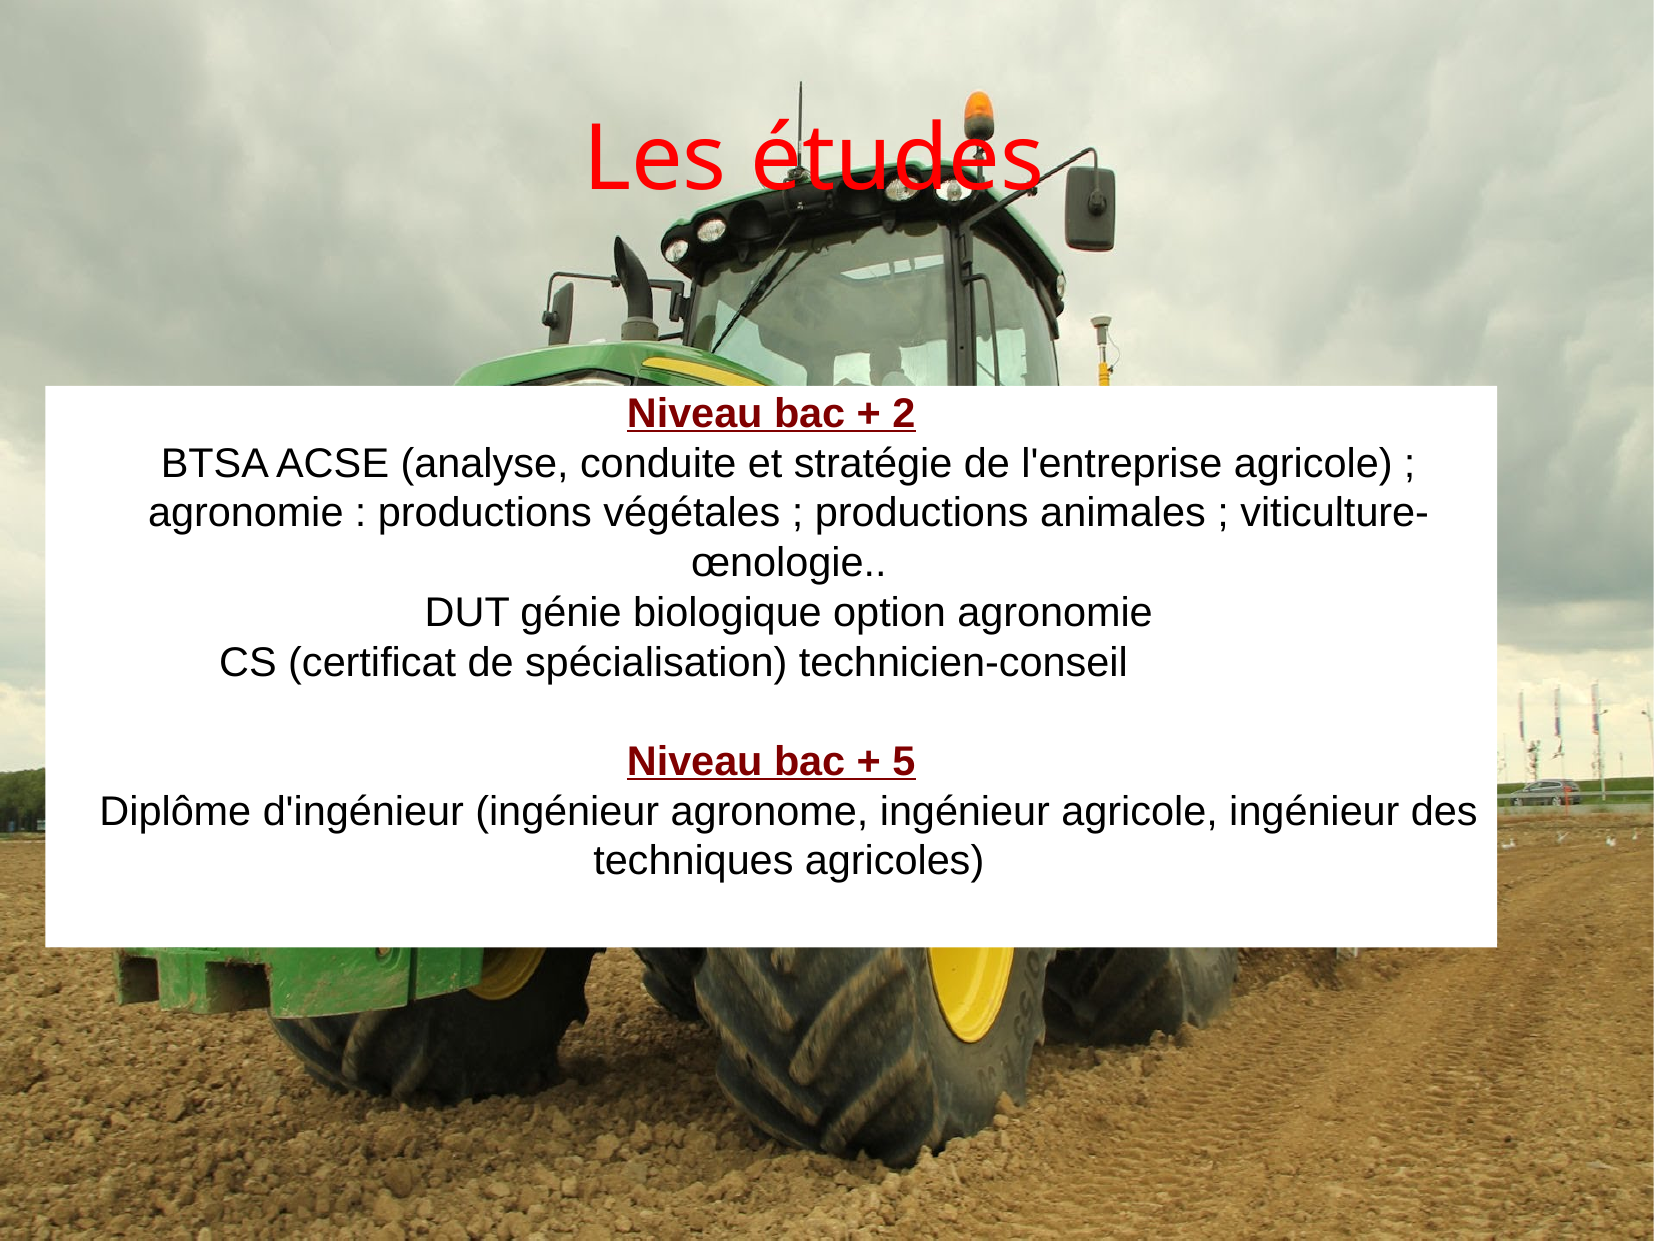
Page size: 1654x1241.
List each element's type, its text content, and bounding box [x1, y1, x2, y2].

picture [0, 0, 1654, 1241]
title Les études [82, 49, 1571, 257]
list [82, 289, 1571, 1108]
text_box Niveau bac + 2 BTSA ACSE (analyse, conduite et stratégie de l'entreprise agricole) ; agronomie : productions végétales ; productions animales ; viticulture-œnologie.. DUT génie biologique option agronomie CS (certificat de spécialisation) technicien-conseil Niveau bac + 5 Diplôme d'ingénieur (ingénieur agronome, ingénieur agricole, ingénieur des techniques agricoles) [45, 385, 1498, 948]
